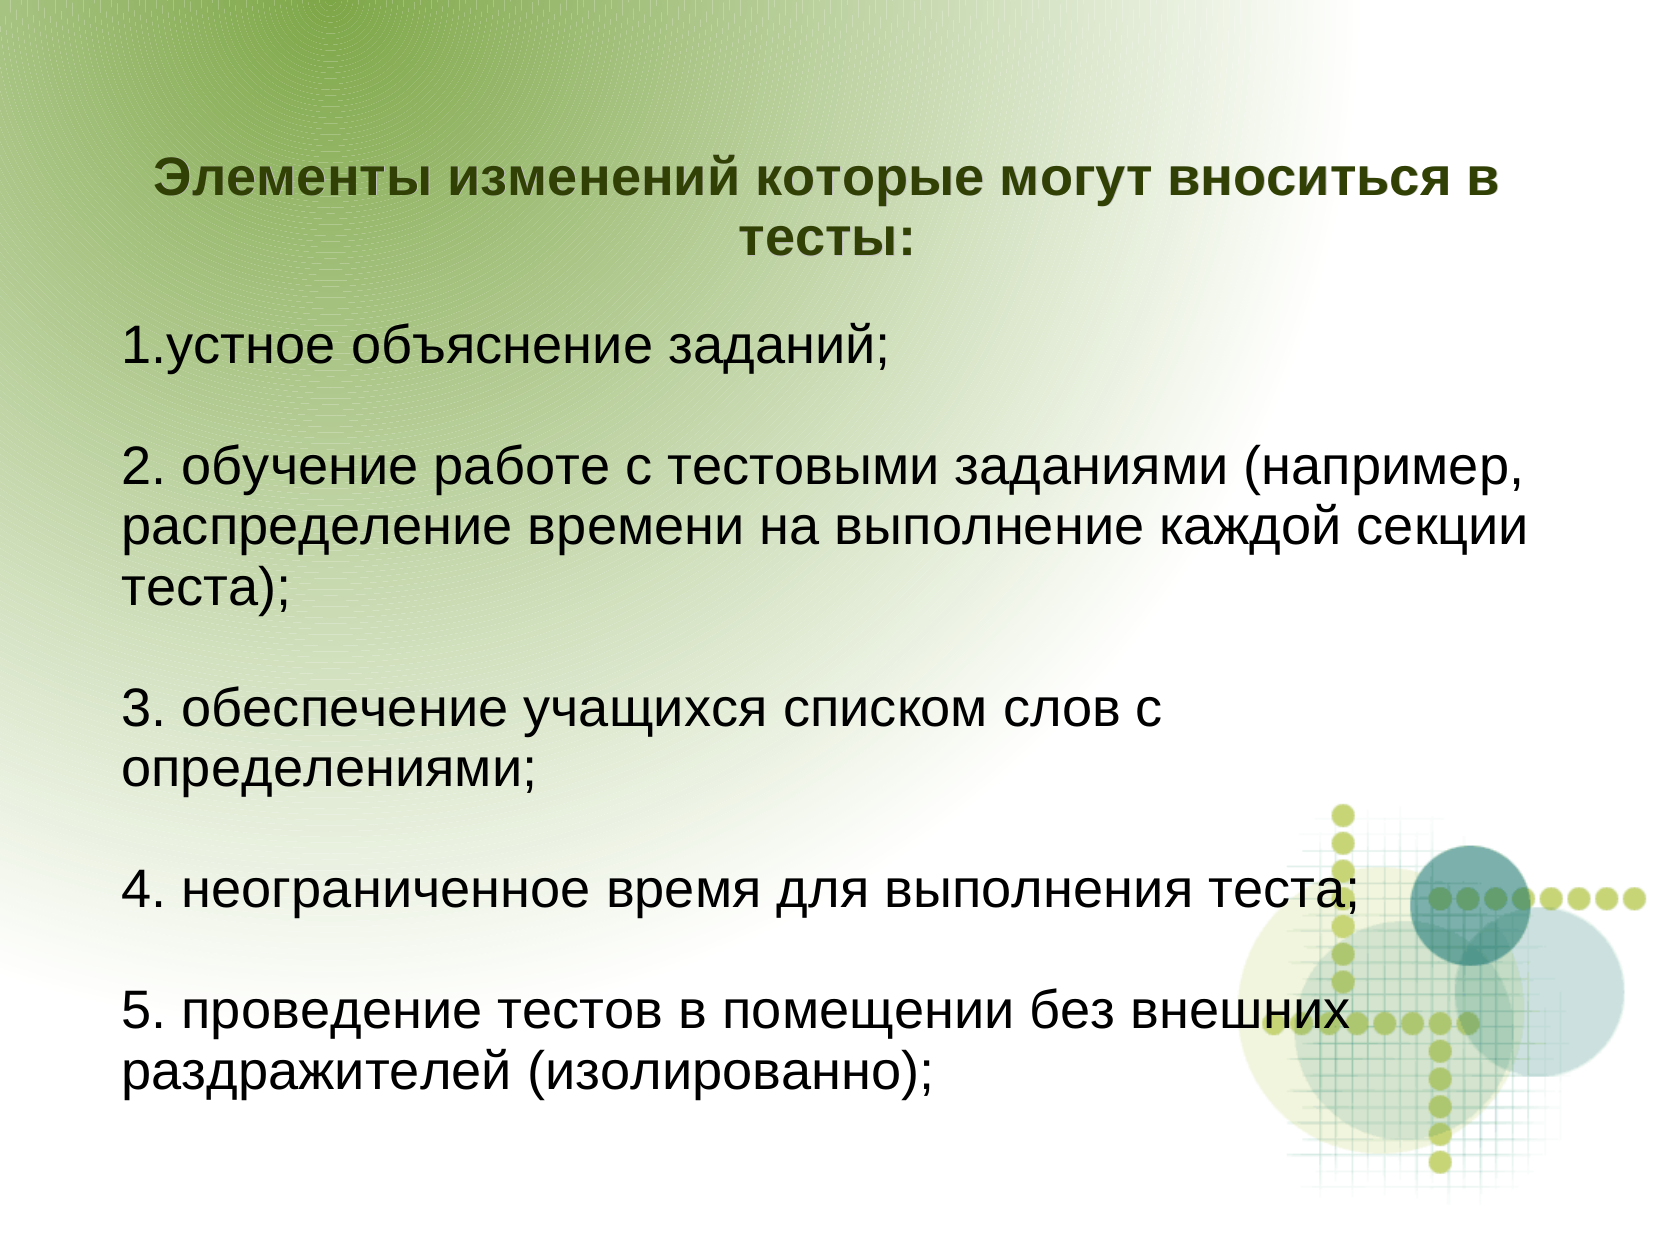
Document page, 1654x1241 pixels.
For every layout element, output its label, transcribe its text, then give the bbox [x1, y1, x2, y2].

picture [1224, 792, 1654, 1211]
title Элементы изменений которые могут вноситься в тесты: [121, 110, 1534, 303]
subtitle 1.устное объяснение заданий; 2. обучение работе с тестовыми заданиями (например, распределение времени на выполнение каждой секции теста); 3. обеспечение учащихся списком слов с определениями; 4. неограниченное время для выполнения теста; 5. проведение тестов в помещении без внешних раздражителей (изолированно); [121, 314, 1534, 1157]
